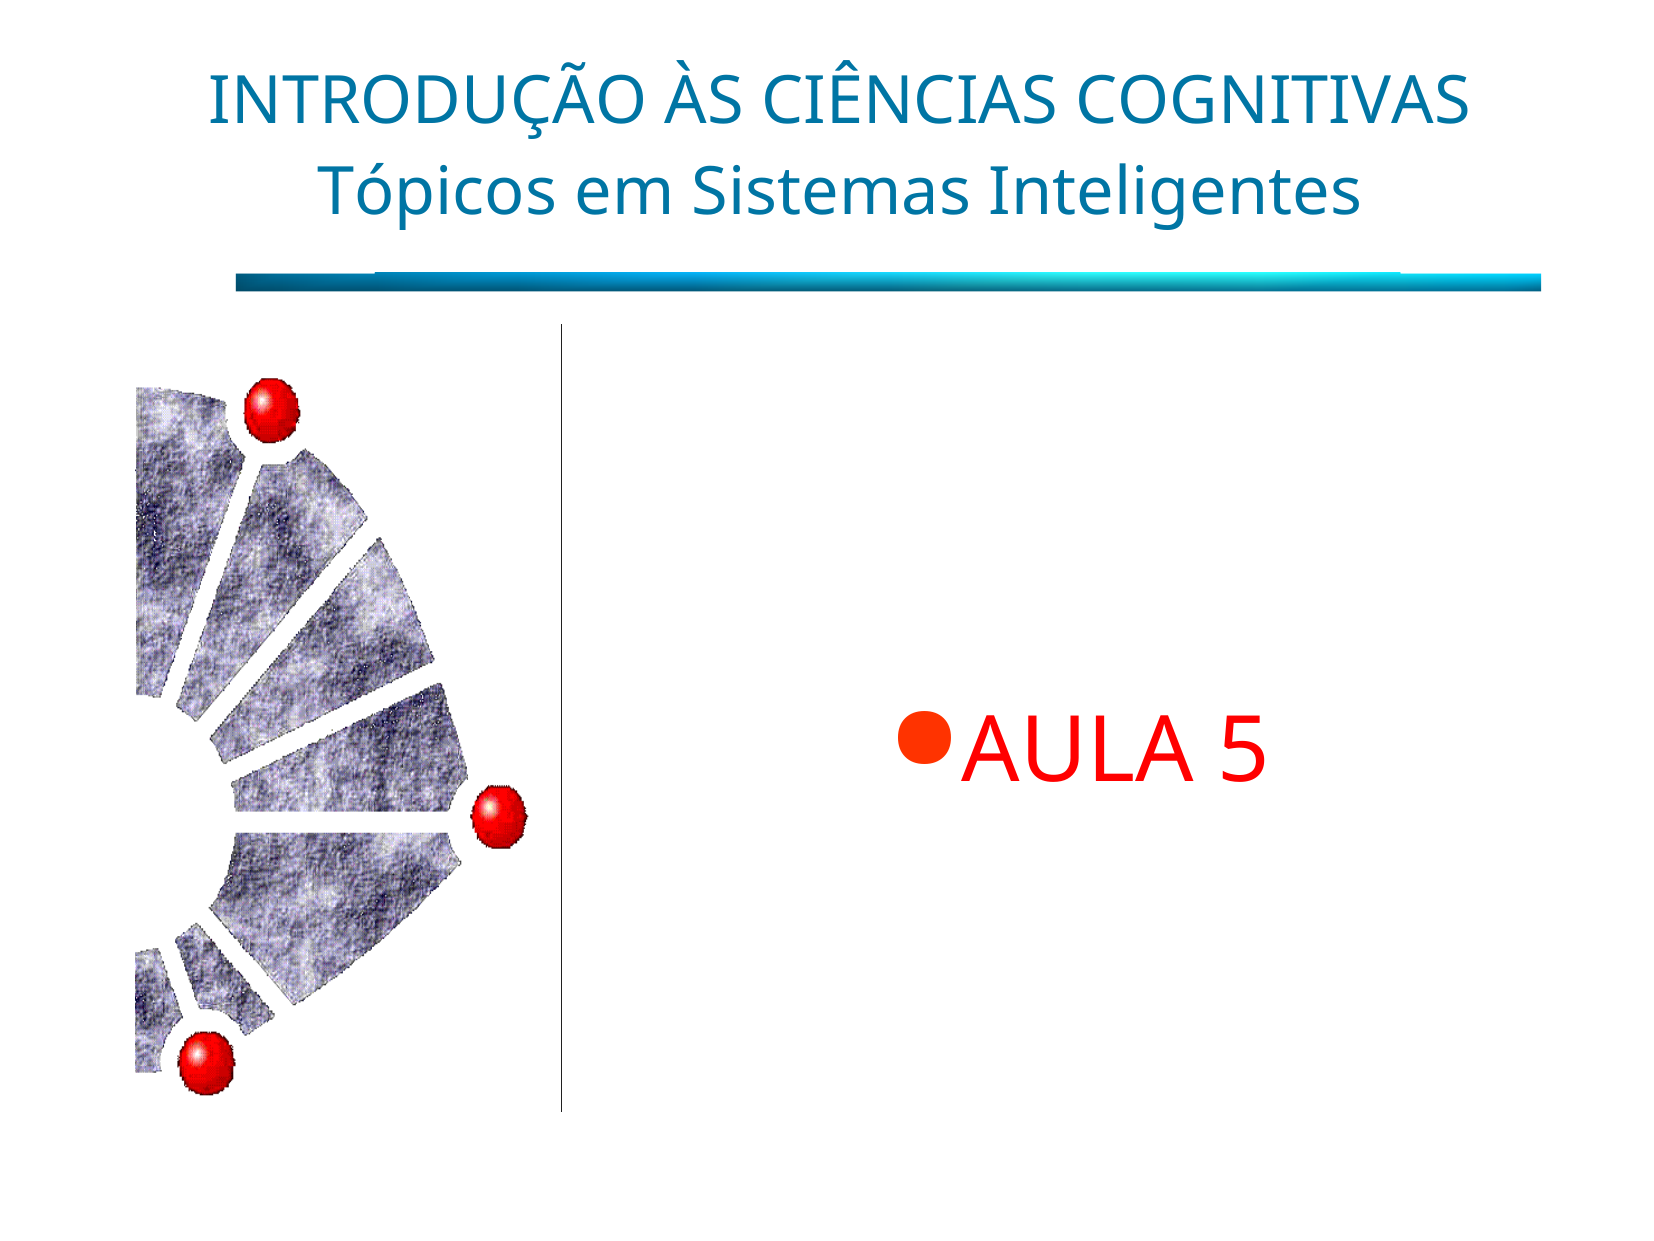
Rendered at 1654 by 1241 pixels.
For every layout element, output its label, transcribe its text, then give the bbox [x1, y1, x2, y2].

picture [125, 272, 1654, 295]
title INTRODUÇÃO ÀS CIÊNCIAS COGNITIVAS Tópicos em Sistemas Inteligentes [61, 35, 1620, 250]
chart [135, 324, 562, 1112]
subtitle AULA 5 [553, 309, 1534, 1182]
